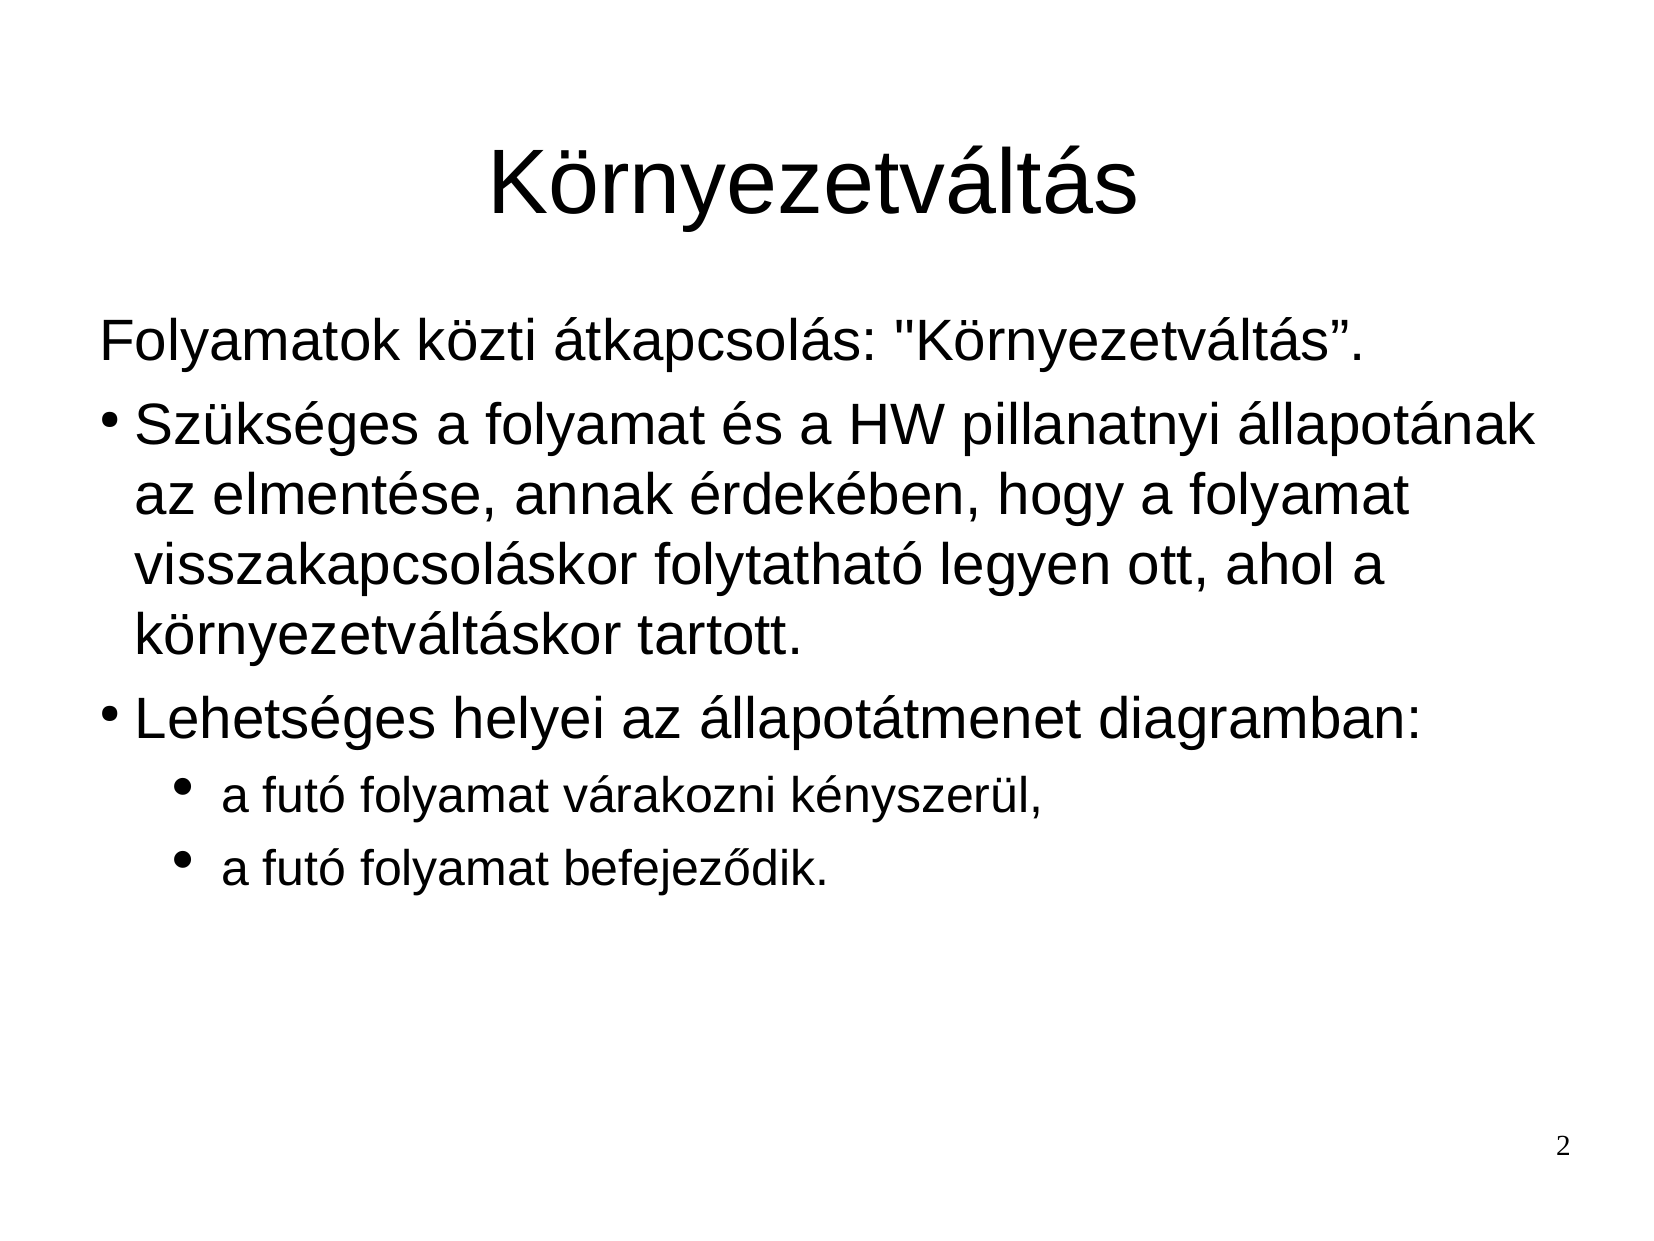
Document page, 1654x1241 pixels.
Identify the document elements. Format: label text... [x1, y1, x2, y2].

title Környezetváltás [123, 73, 1530, 280]
list Folyamatok közti átkapcsolás: "Környezetváltás”. Szükséges a folyamat és a HW pillanatnyi állapotának az elmentése, annak érdekében, hogy a folyamat visszakapcsoláskor folytatható legyen ott, ahol a környezetváltáskor tartott. Lehetséges helyei az állapotátmenet diagramban: a futó folyamat várakozni kényszerül, a futó folyamat befejeződik. [84, 294, 1654, 1177]
